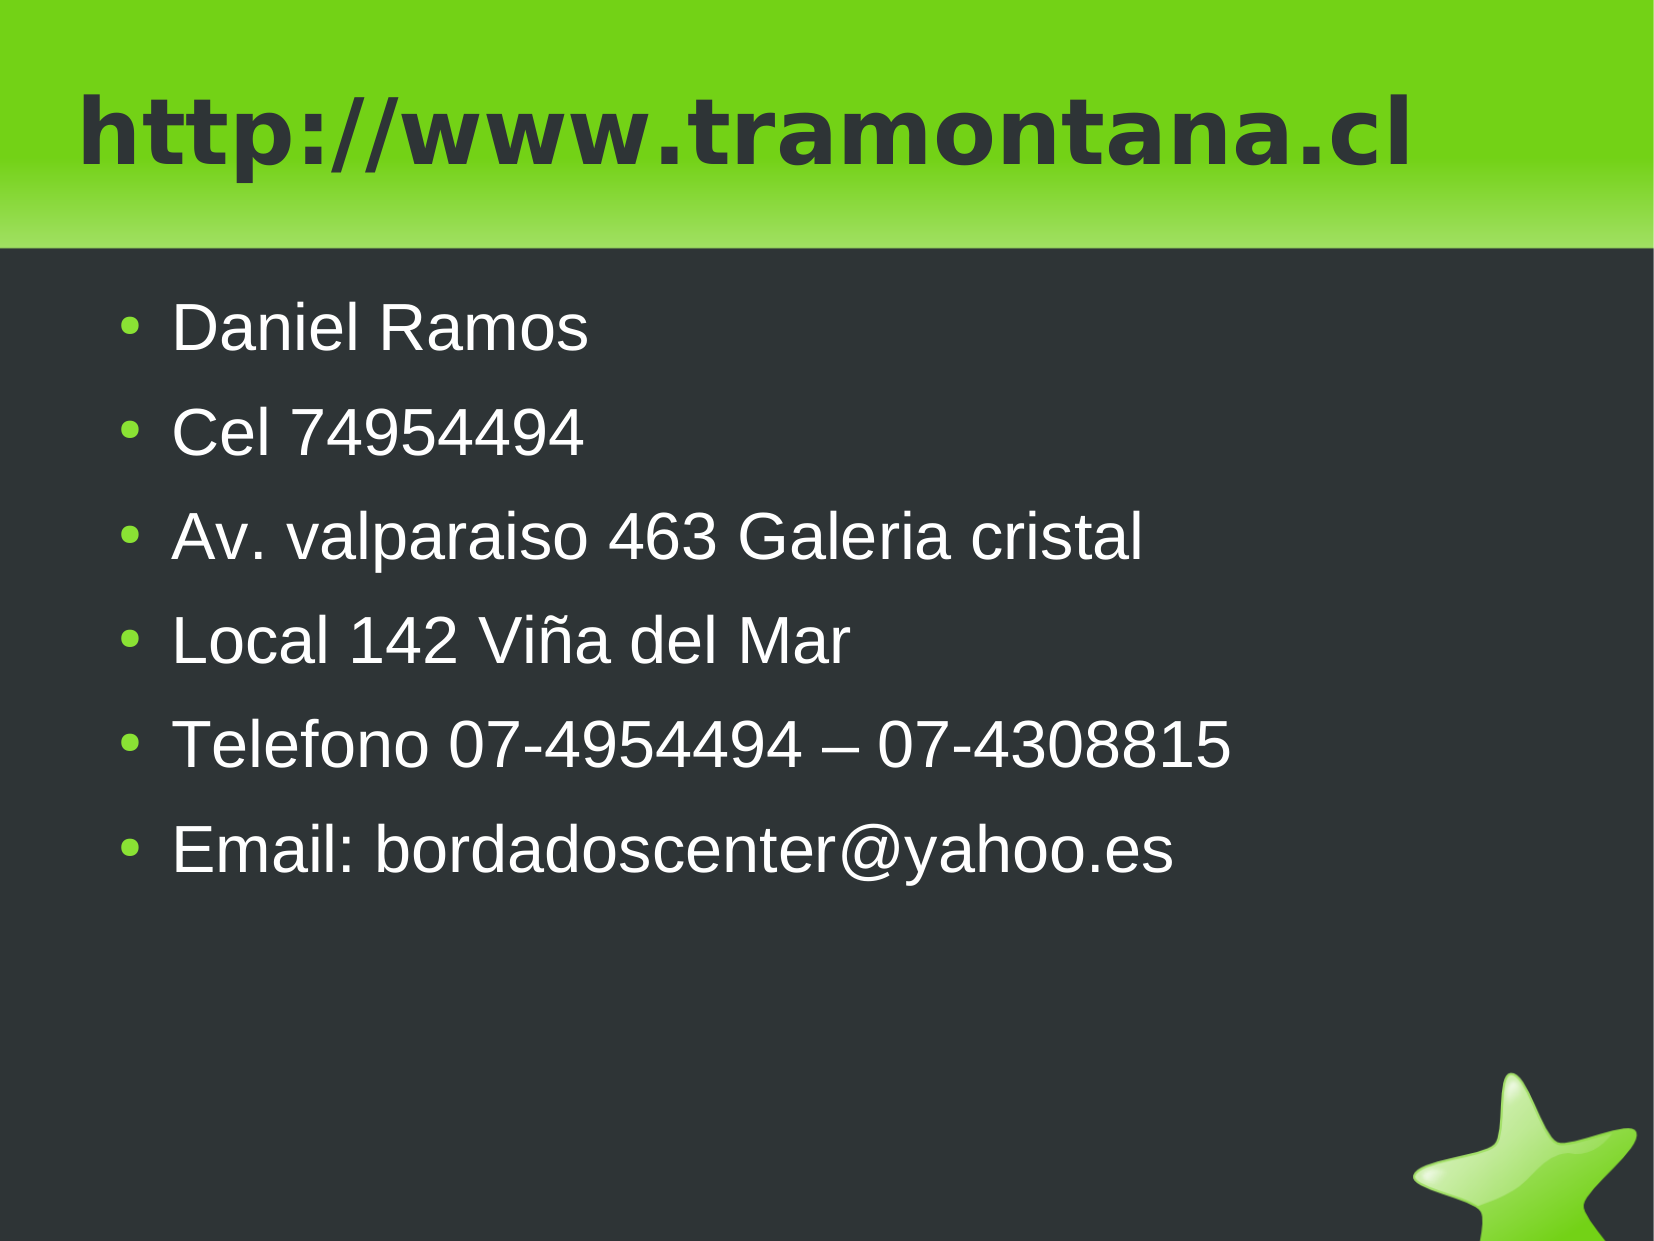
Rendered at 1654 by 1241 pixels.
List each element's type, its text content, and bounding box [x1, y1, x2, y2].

picture [0, 0, 1654, 1241]
list Daniel Ramos Cel 74954494 Av. valparaiso 463 Galeria cristal Local 142 Viña del Mar Telefono 07-4954494 – 07-4308815 Email: bordadoscenter@yahoo.es [82, 290, 1571, 1094]
title http://www.tramontana.cl [76, 36, 1565, 229]
